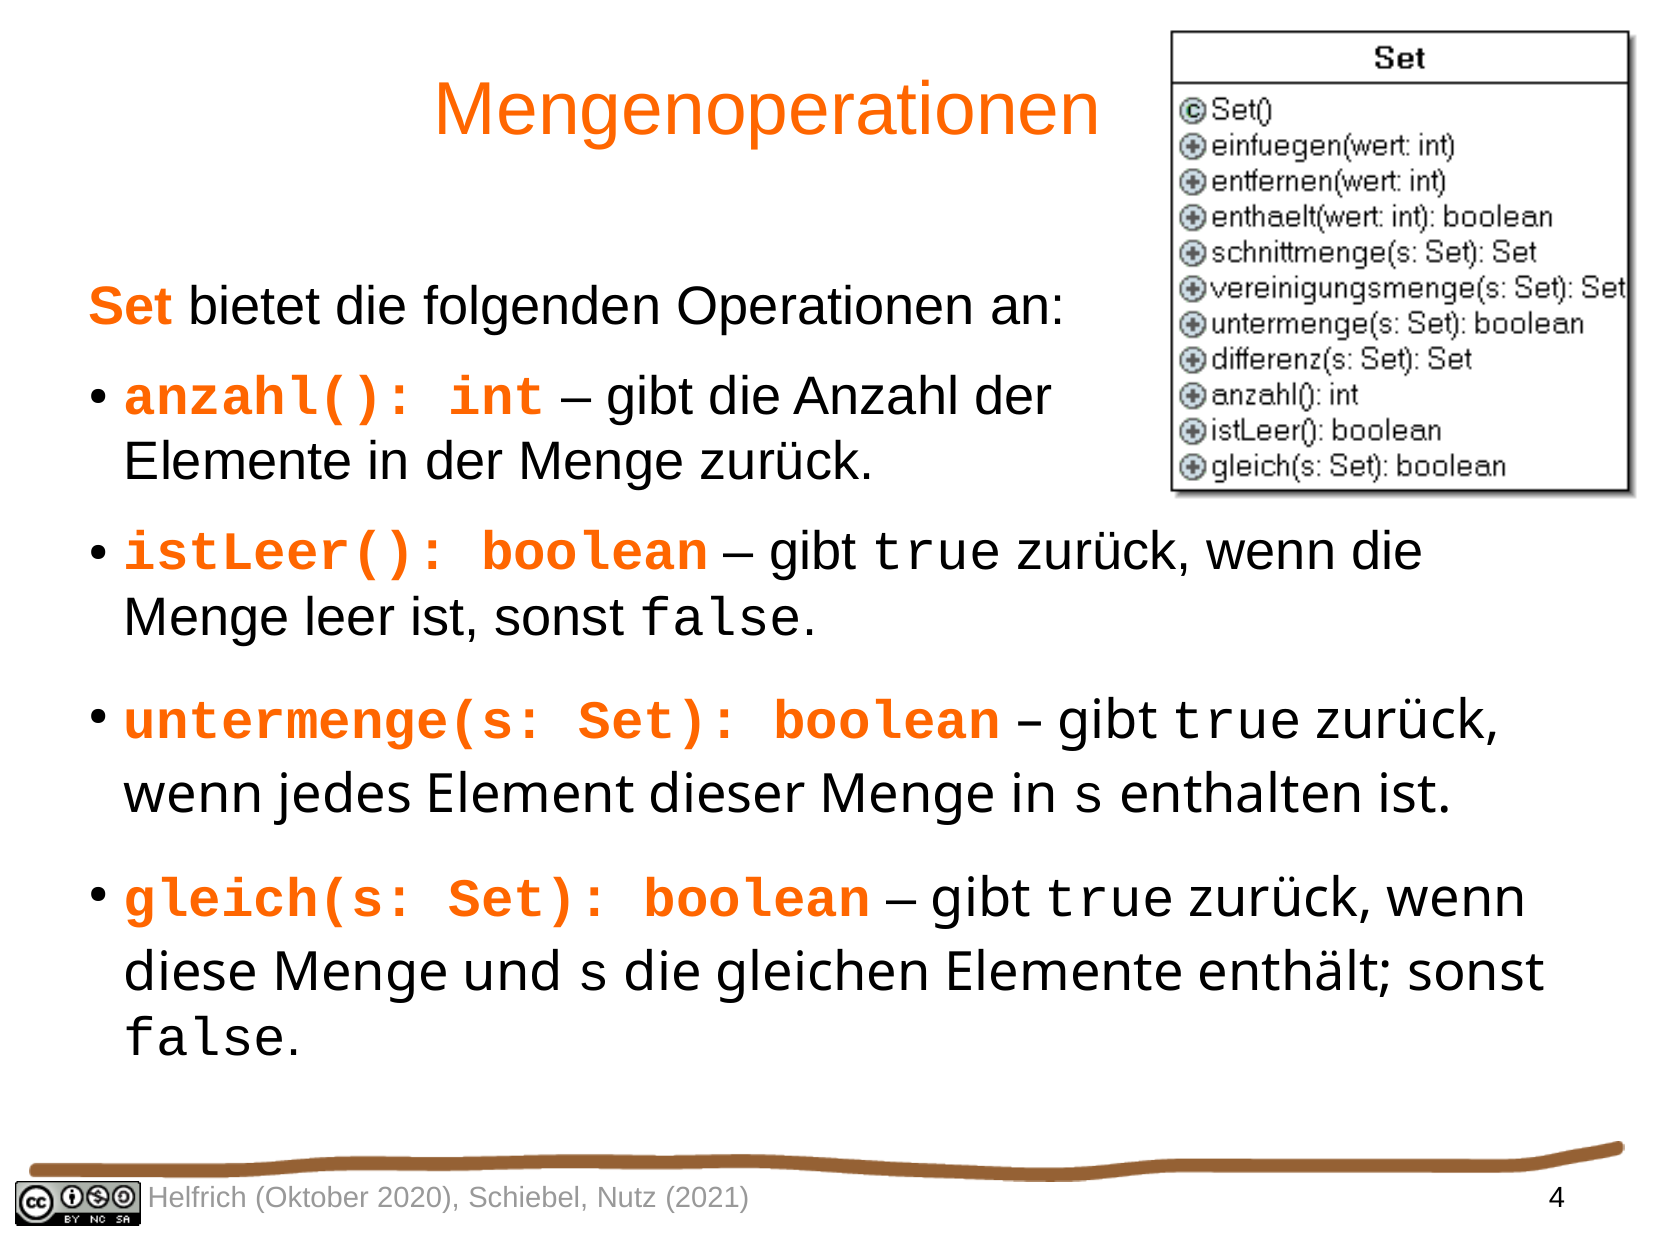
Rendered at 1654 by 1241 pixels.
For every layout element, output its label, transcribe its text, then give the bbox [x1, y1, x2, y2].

title Mengenoperationen [88, 39, 1169, 178]
picture [15, 1141, 1625, 1226]
list Set bietet die folgenden Operationen an: anzahl(): int – gibt die Anzahl der Elemente in der Menge zurück. istLeer(): boolean – gibt true zurück, wenn die Menge leer ist, sonst false. untermenge(s: Set): boolean – gibt true zurück, wenn jedes Element dieser Menge in s enthalten ist. gleich(s: Set): boolean – gibt true zurück, wenn diese Menge und s die gleichen Elemente enthält; sonst false. [88, 275, 1565, 1142]
picture [1169, 29, 1639, 501]
